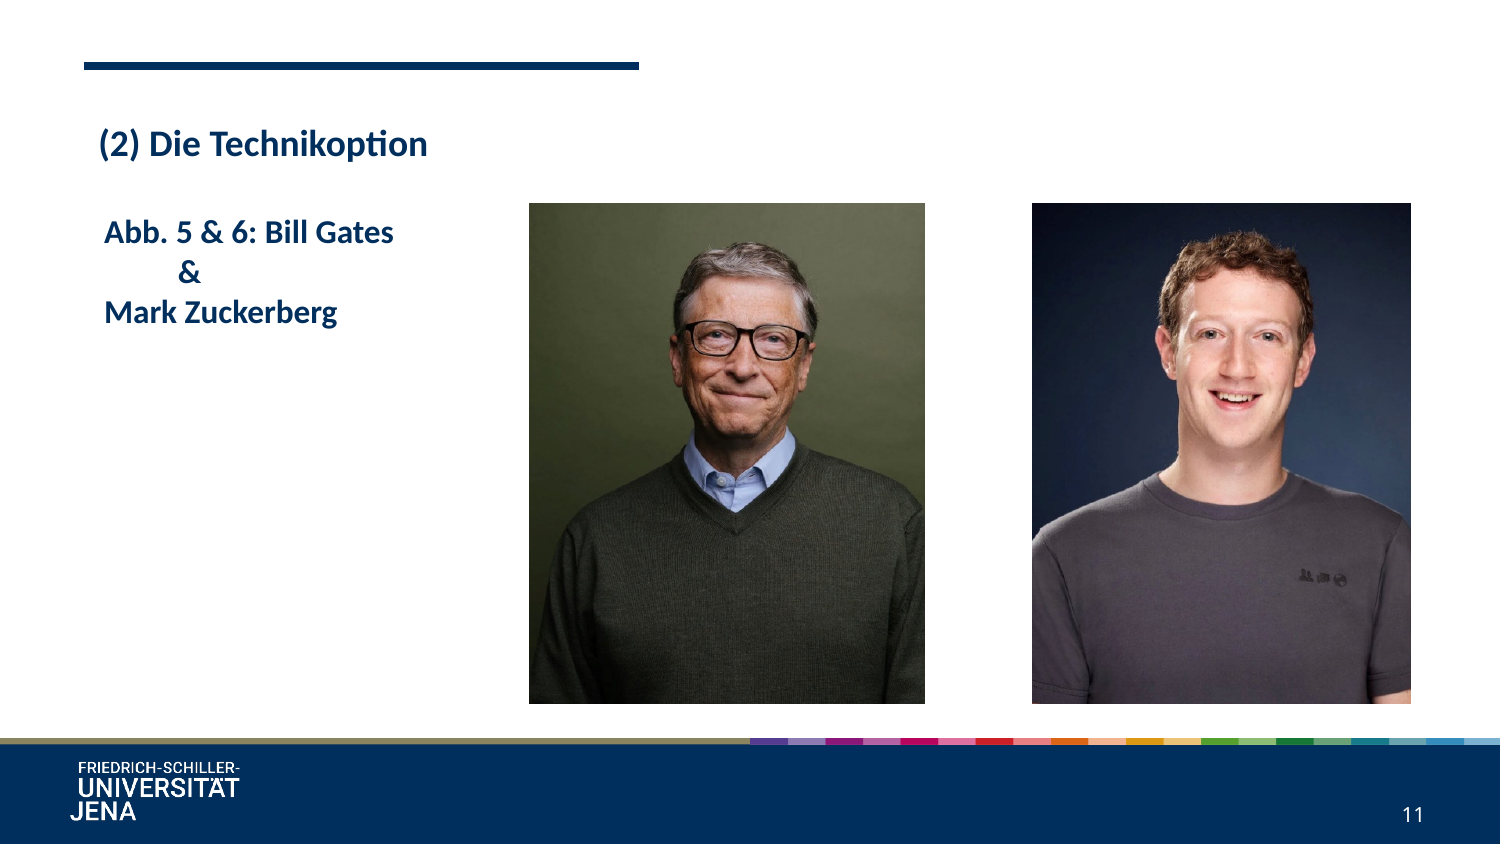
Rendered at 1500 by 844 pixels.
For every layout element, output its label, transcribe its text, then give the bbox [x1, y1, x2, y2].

picture [750, 738, 1500, 745]
picture [529, 203, 925, 704]
picture [1032, 203, 1411, 704]
text_box Abb. 5 & 6: Bill Gates & Mark Zuckerberg [89, 203, 460, 338]
picture [68, 755, 241, 827]
text_box (2) Die Technikoption [83, 111, 847, 172]
